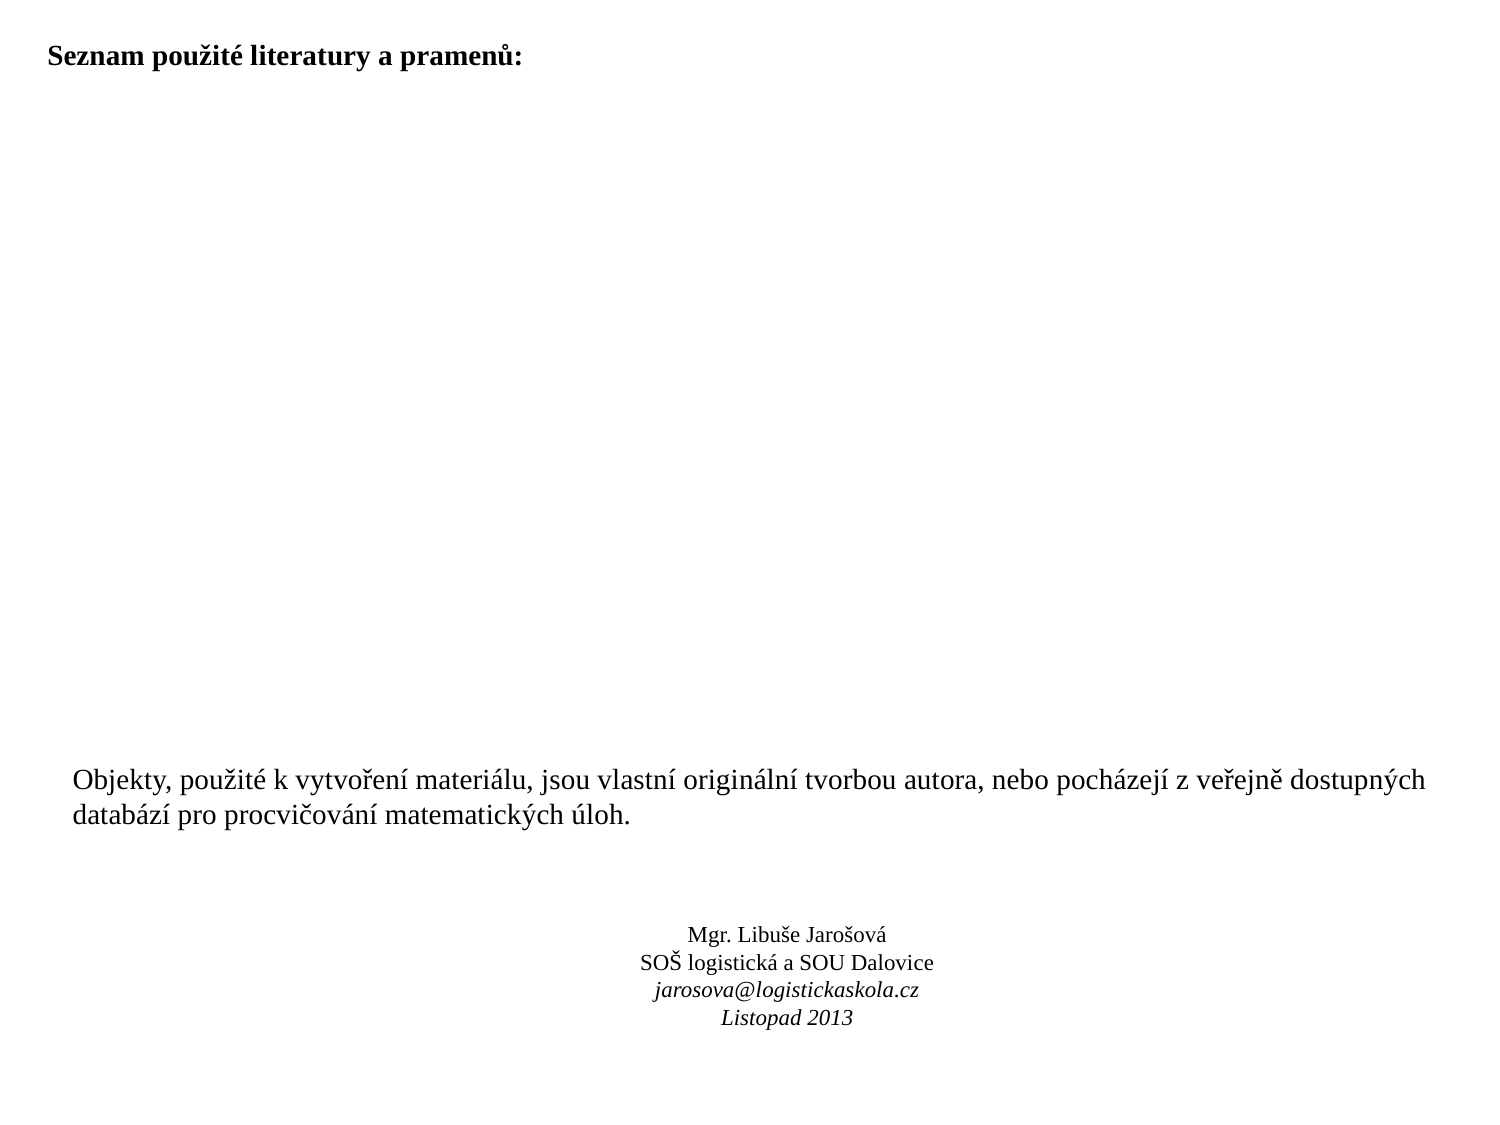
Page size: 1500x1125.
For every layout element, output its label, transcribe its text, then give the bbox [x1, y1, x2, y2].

text_box Objekty, použité k vytvoření materiálu, jsou vlastní originální tvorbou autora, nebo pocházejí z veřejně dostupných databází pro procvičování matematických úloh. [58, 753, 1442, 841]
text_box Mgr. Libuše Jarošová SOŠ logistická a SOU Dalovice jarosova@logistickaskola.cz Listopad 2013 [494, 913, 1080, 1039]
text_box Seznam použité literatury a pramenů: [33, 29, 762, 80]
